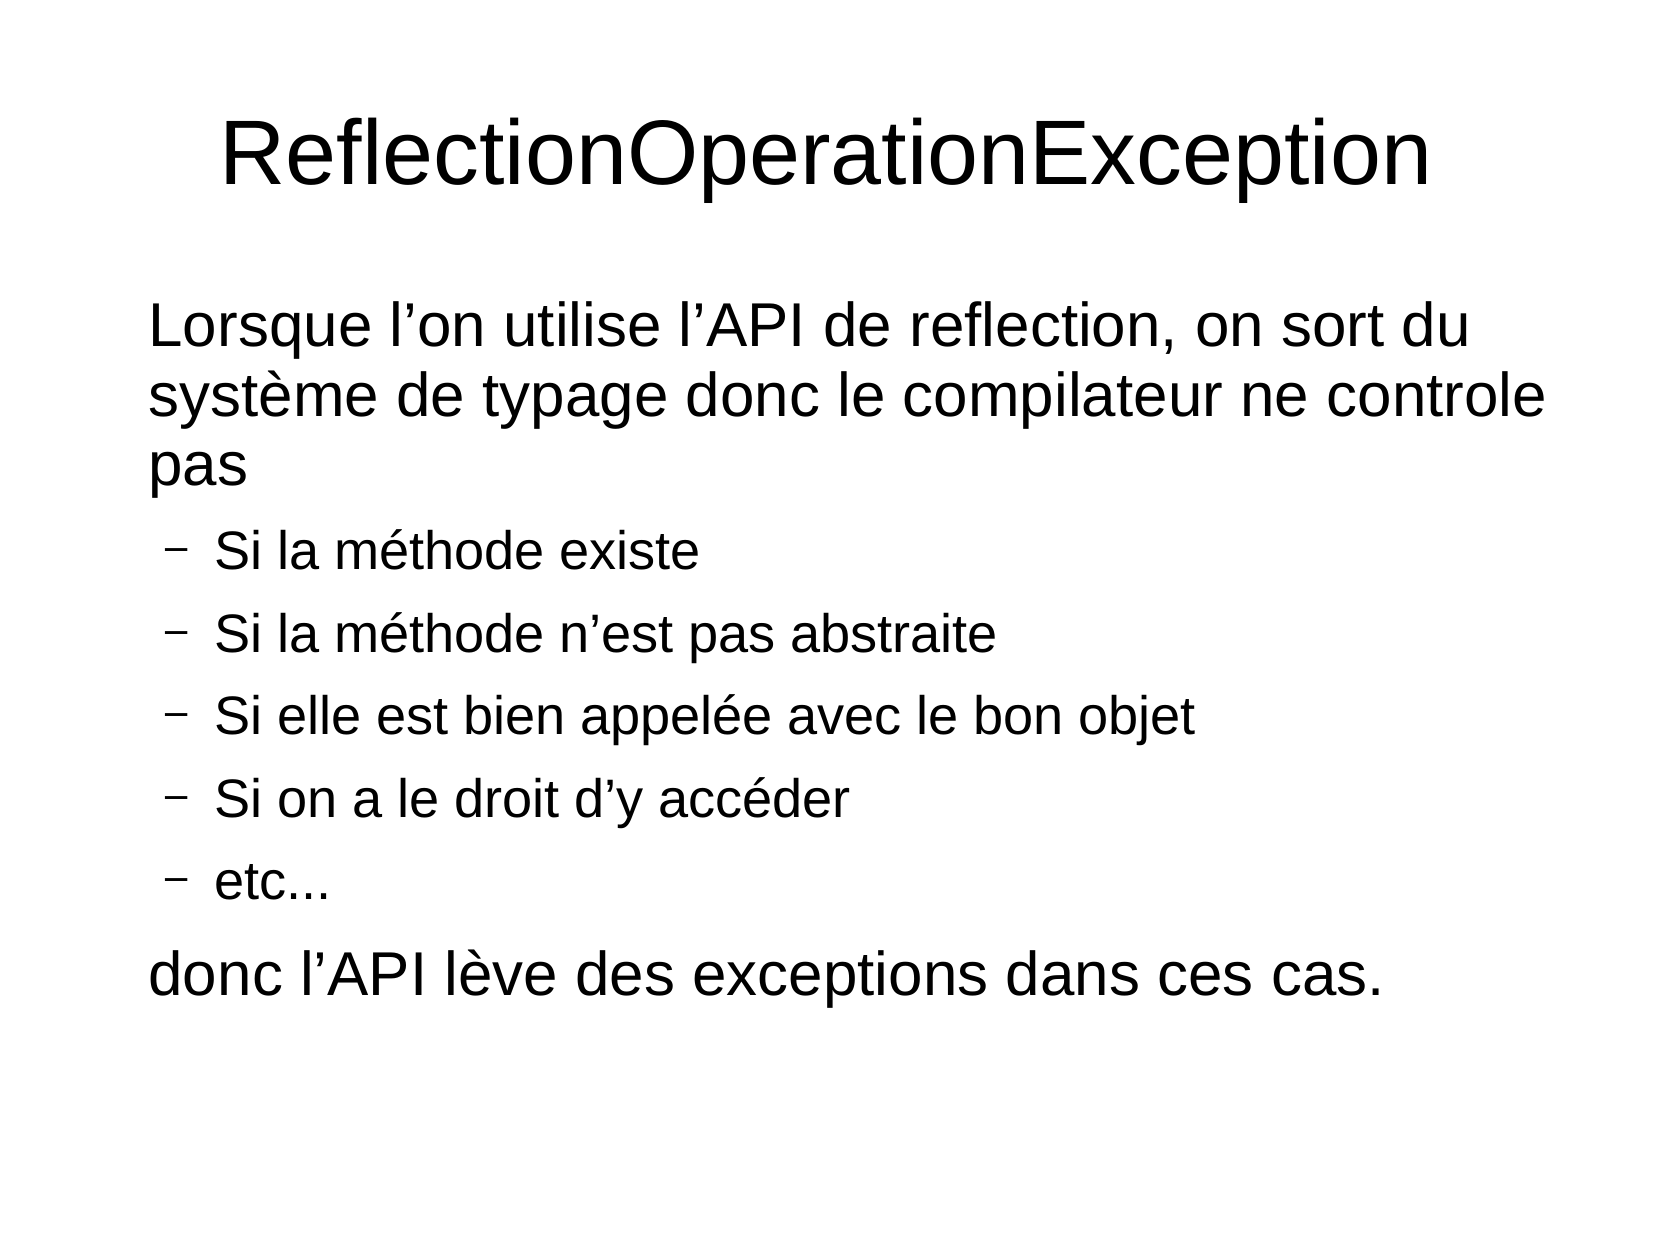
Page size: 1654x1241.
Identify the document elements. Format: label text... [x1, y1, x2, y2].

title ReflectionOperationException [82, 49, 1571, 257]
list Lorsque l’on utilise l’API de reflection, on sort du système de typage donc le compilateur ne controle pas Si la méthode existe Si la méthode n’est pas abstraite Si elle est bien appelée avec le bon objet Si on a le droit d’y accéder etc... donc l’API lève des exceptions dans ces cas. [82, 290, 1571, 1010]
